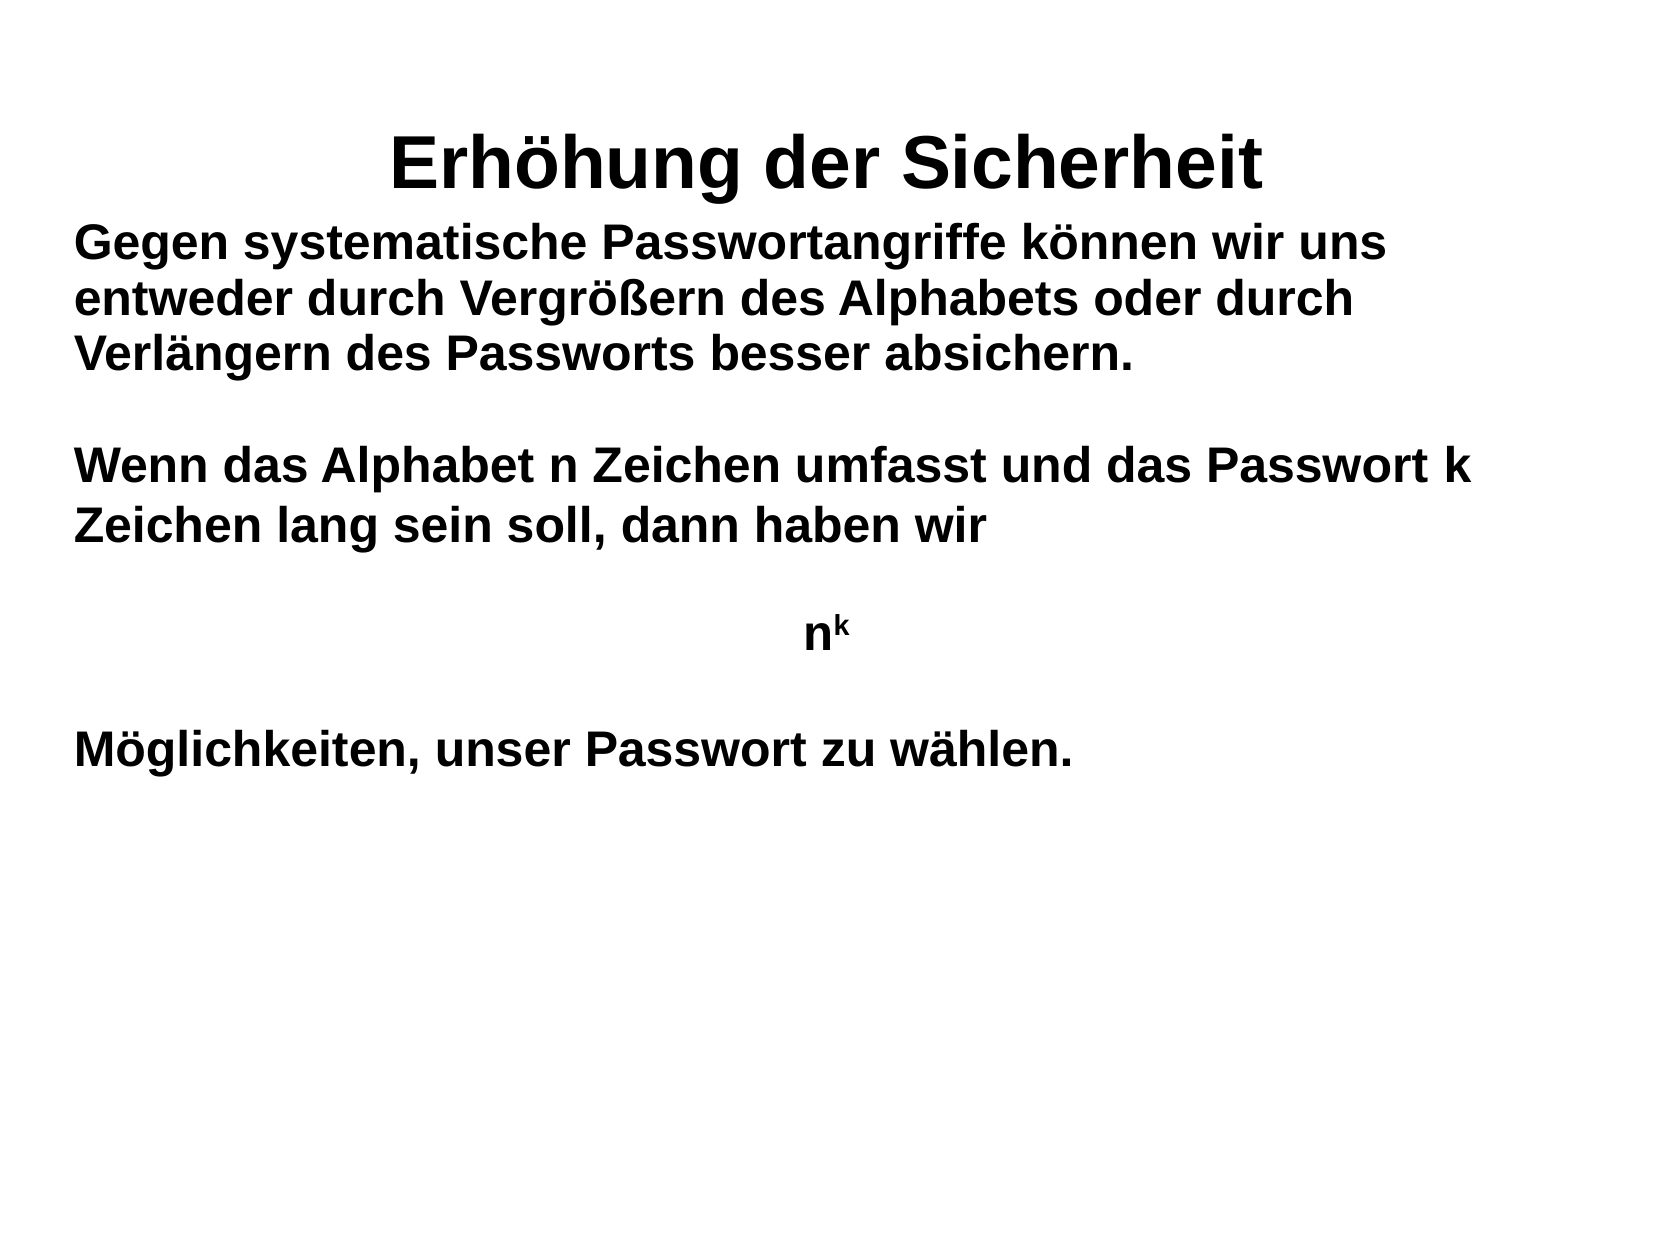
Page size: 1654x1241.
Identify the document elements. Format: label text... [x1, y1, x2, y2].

title Erhöhung der Sicherheit [88, 88, 1565, 206]
text_box Gegen systematische Passwortangriffe können wir uns entweder durch Vergrößern des Alphabets oder durch Verlängern des Passworts besser absichern. Wenn das Alphabet n Zeichen umfasst und das Passwort k Zeichen lang sein soll, dann haben wir nk Möglichkeiten, unser Passwort zu wählen. [59, 206, 1595, 788]
